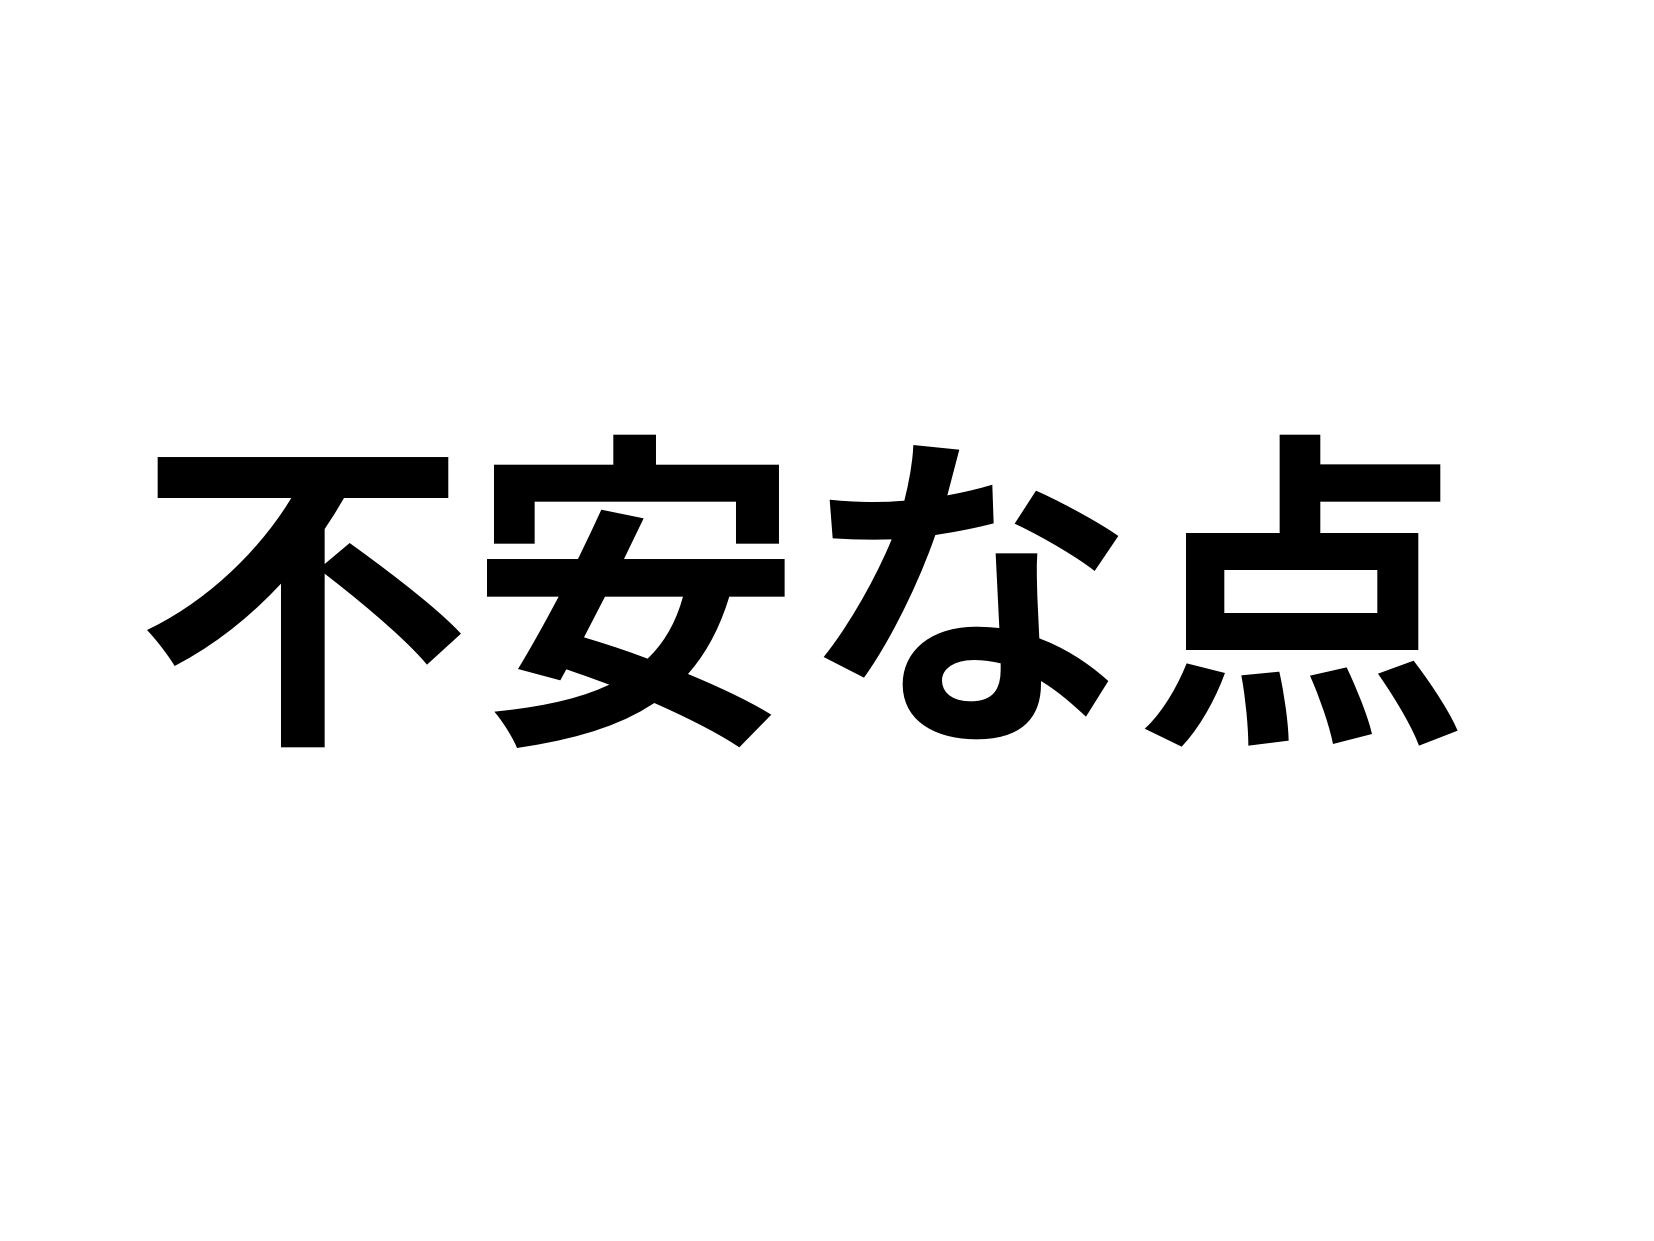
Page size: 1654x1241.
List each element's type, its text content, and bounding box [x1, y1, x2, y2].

text_box 不安な点 [121, 324, 1536, 699]
